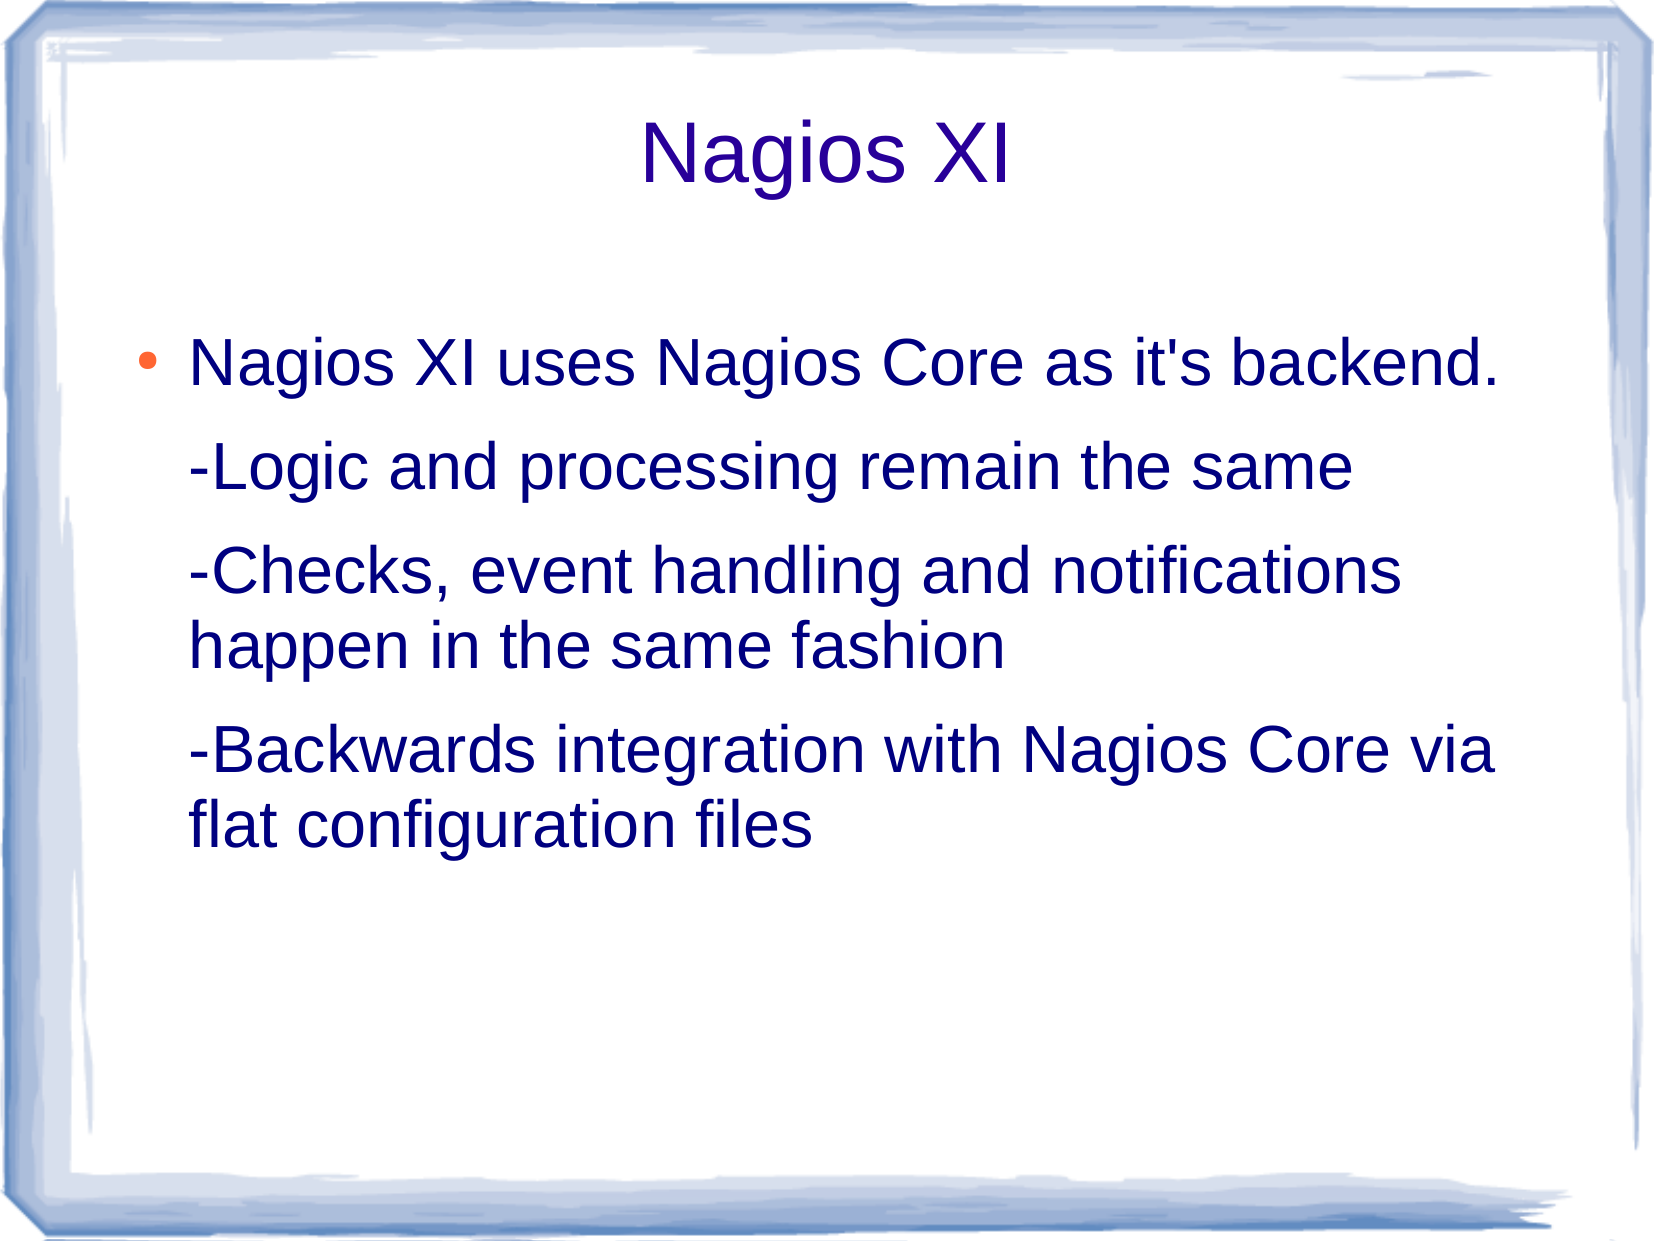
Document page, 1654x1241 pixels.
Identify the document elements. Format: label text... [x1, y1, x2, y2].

list Nagios XI uses Nagios Core as it's backend. -Logic and processing remain the same -Checks, event handling and notifications happen in the same fashion -Backwards integration with Nagios Core via flat configuration files [118, 324, 1571, 1004]
picture [0, 0, 1654, 1241]
title Nagios XI [82, 49, 1571, 257]
